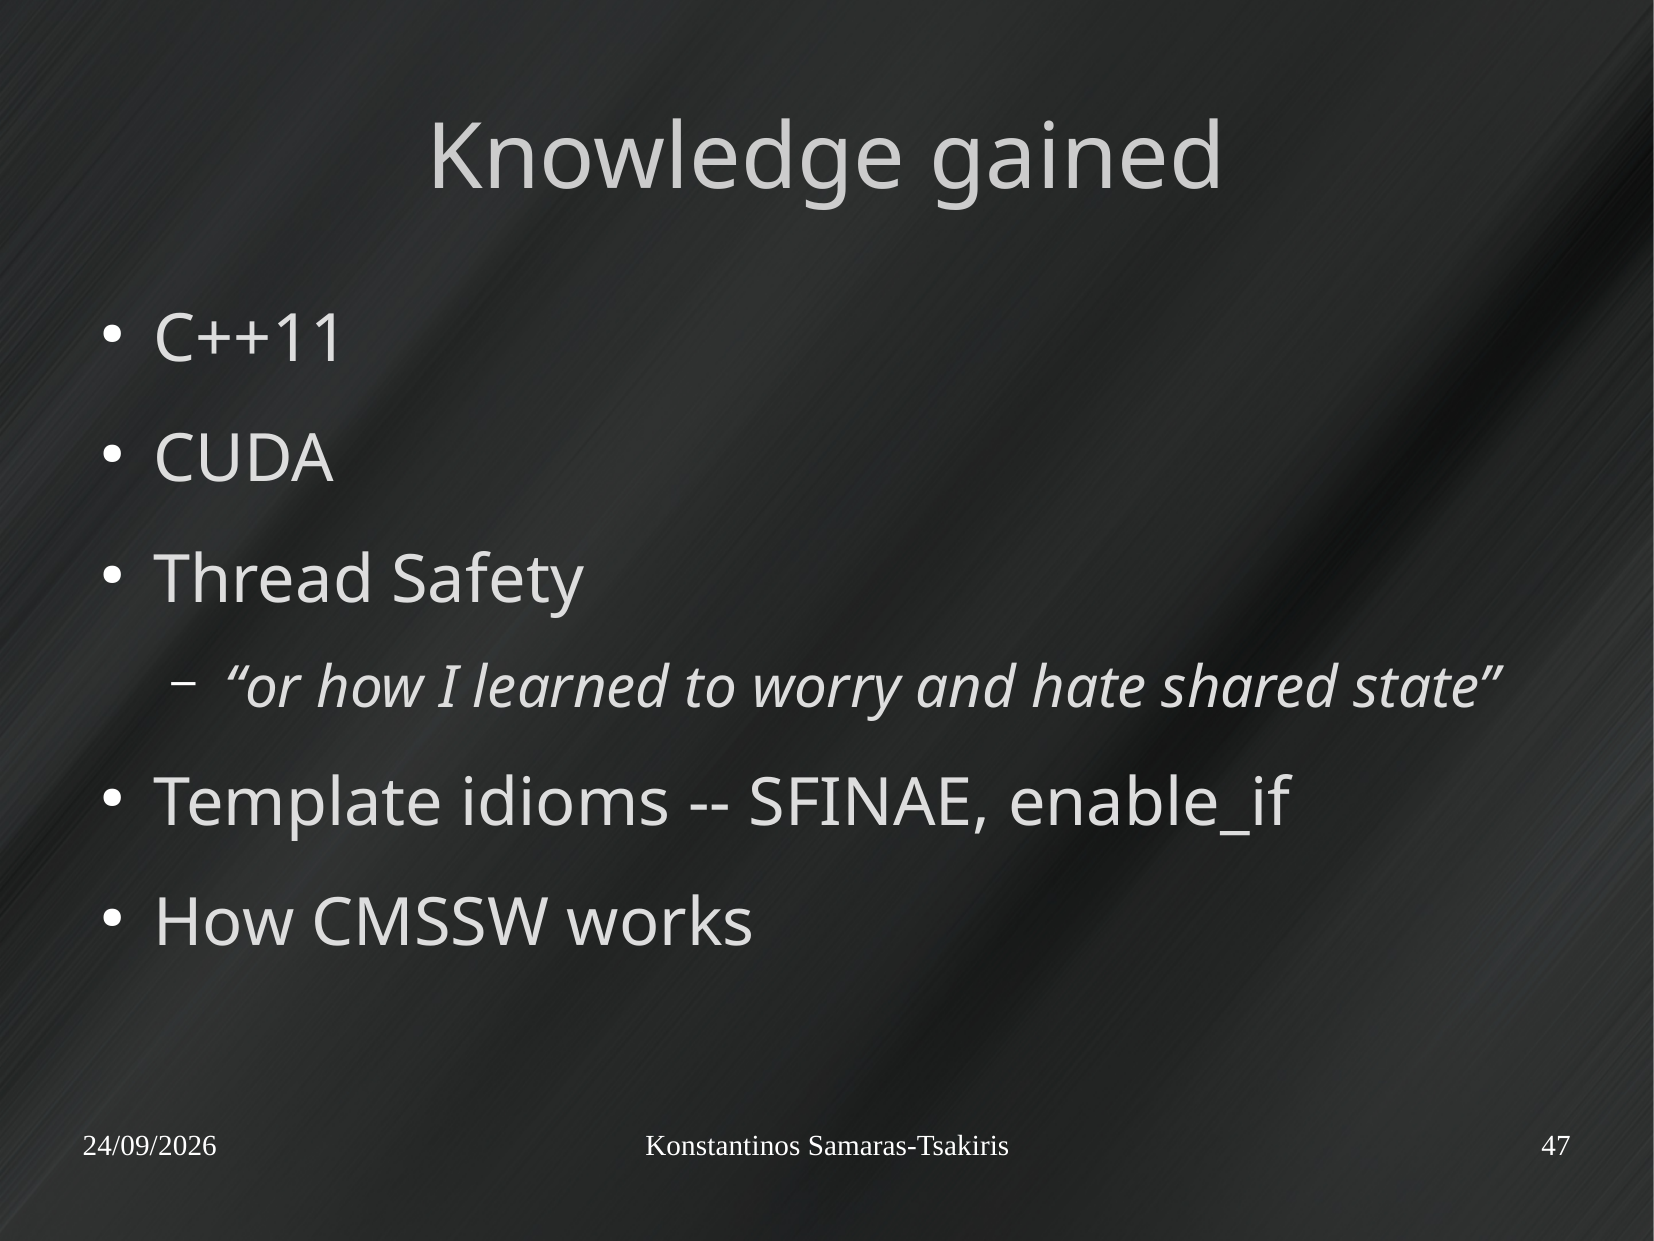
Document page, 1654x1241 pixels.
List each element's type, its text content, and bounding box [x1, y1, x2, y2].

picture [0, 0, 1654, 1241]
list C++11 CUDA Thread Safety “or how I learned to worry and hate shared state” Template idioms -- SFINAE, enable_if How CMSSW works [82, 290, 1606, 1156]
title Knowledge gained [82, 49, 1571, 257]
